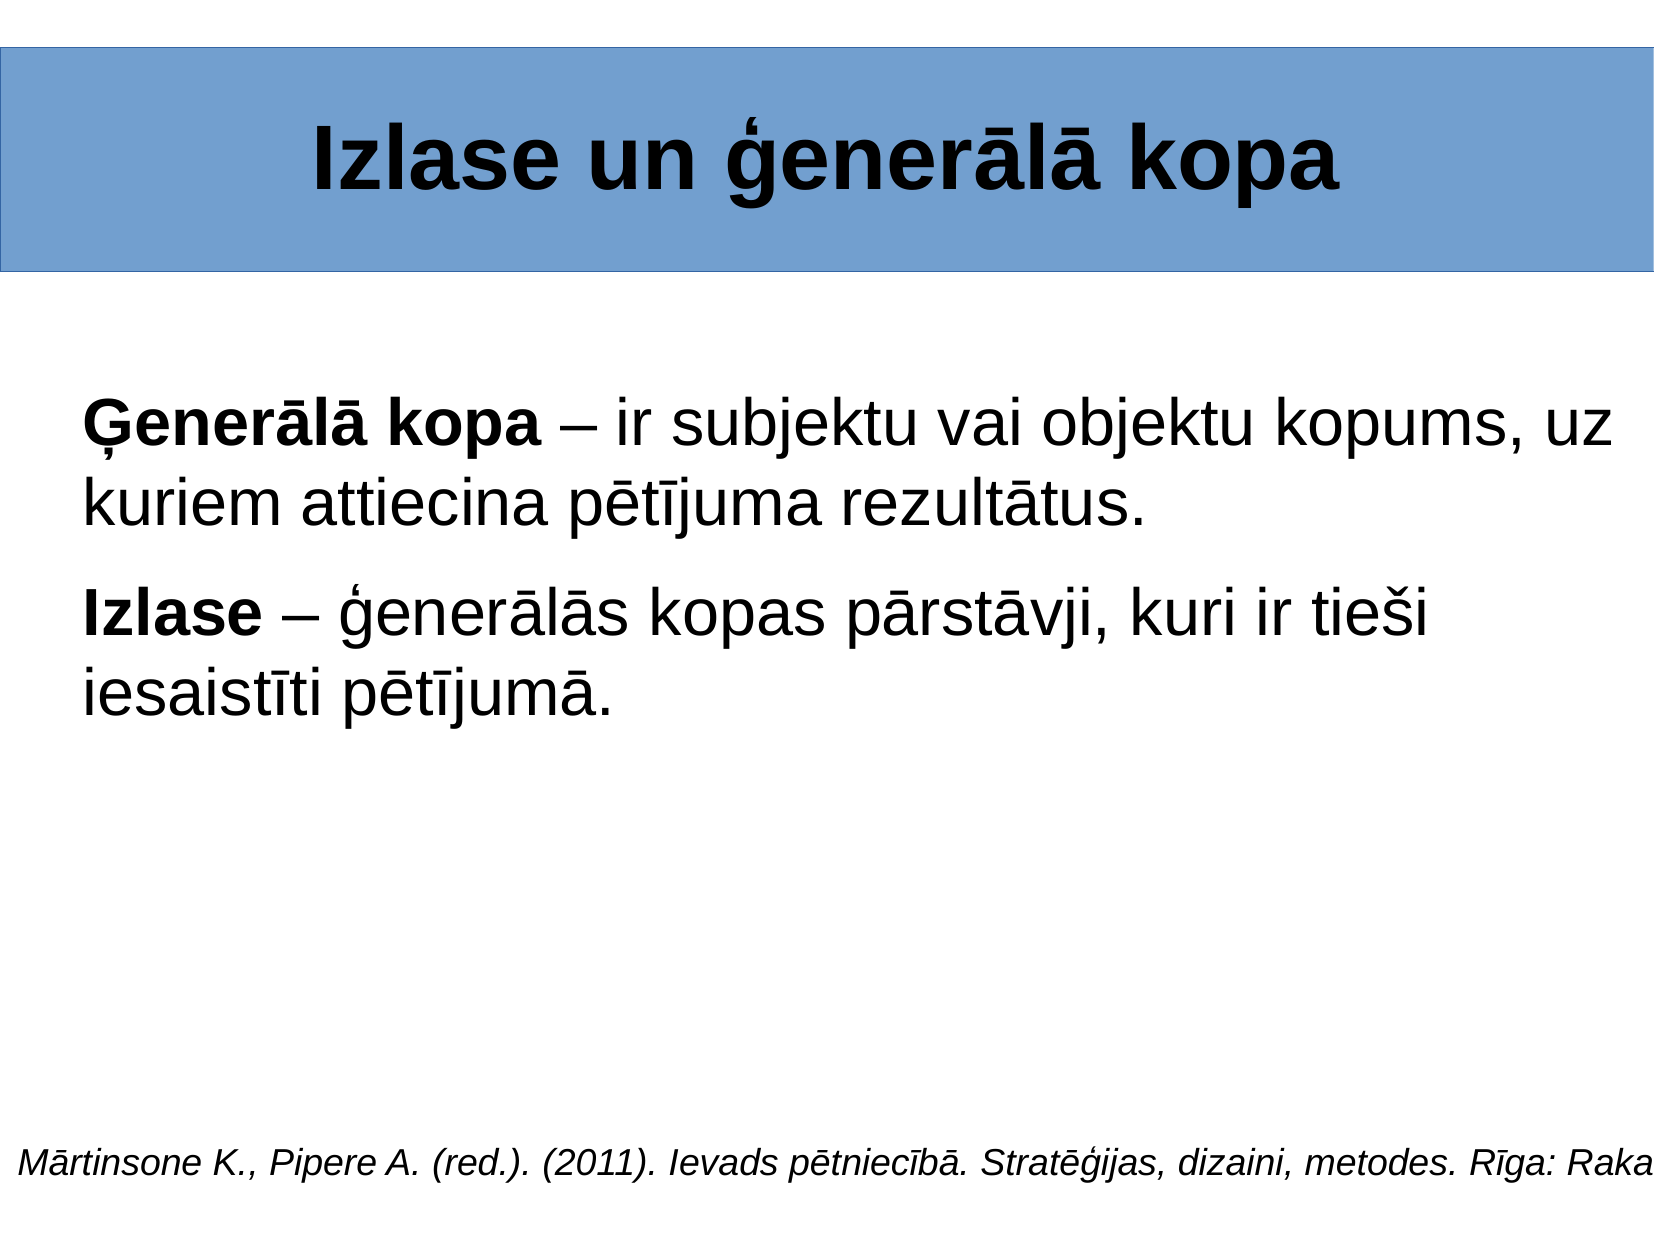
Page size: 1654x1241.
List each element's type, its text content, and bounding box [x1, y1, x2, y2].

list Ģenerālā kopa – ir subjektu vai objektu kopums, uz kuriem attiecina pētījuma rezultātus. Izlase – ģenerālās kopas pārstāvji, kuri ir tieši iesaistīti pētījumā. [82, 378, 1619, 1099]
text_box Mārtinsone K., Pipere A. (red.). (2011). Ievads pētniecībā. Stratēģijas, dizaini, metodes. Rīga: Raka [2, 1133, 1654, 1191]
title Izlase un ģenerālā kopa [82, 49, 1571, 257]
text_box [0, 47, 1654, 272]
